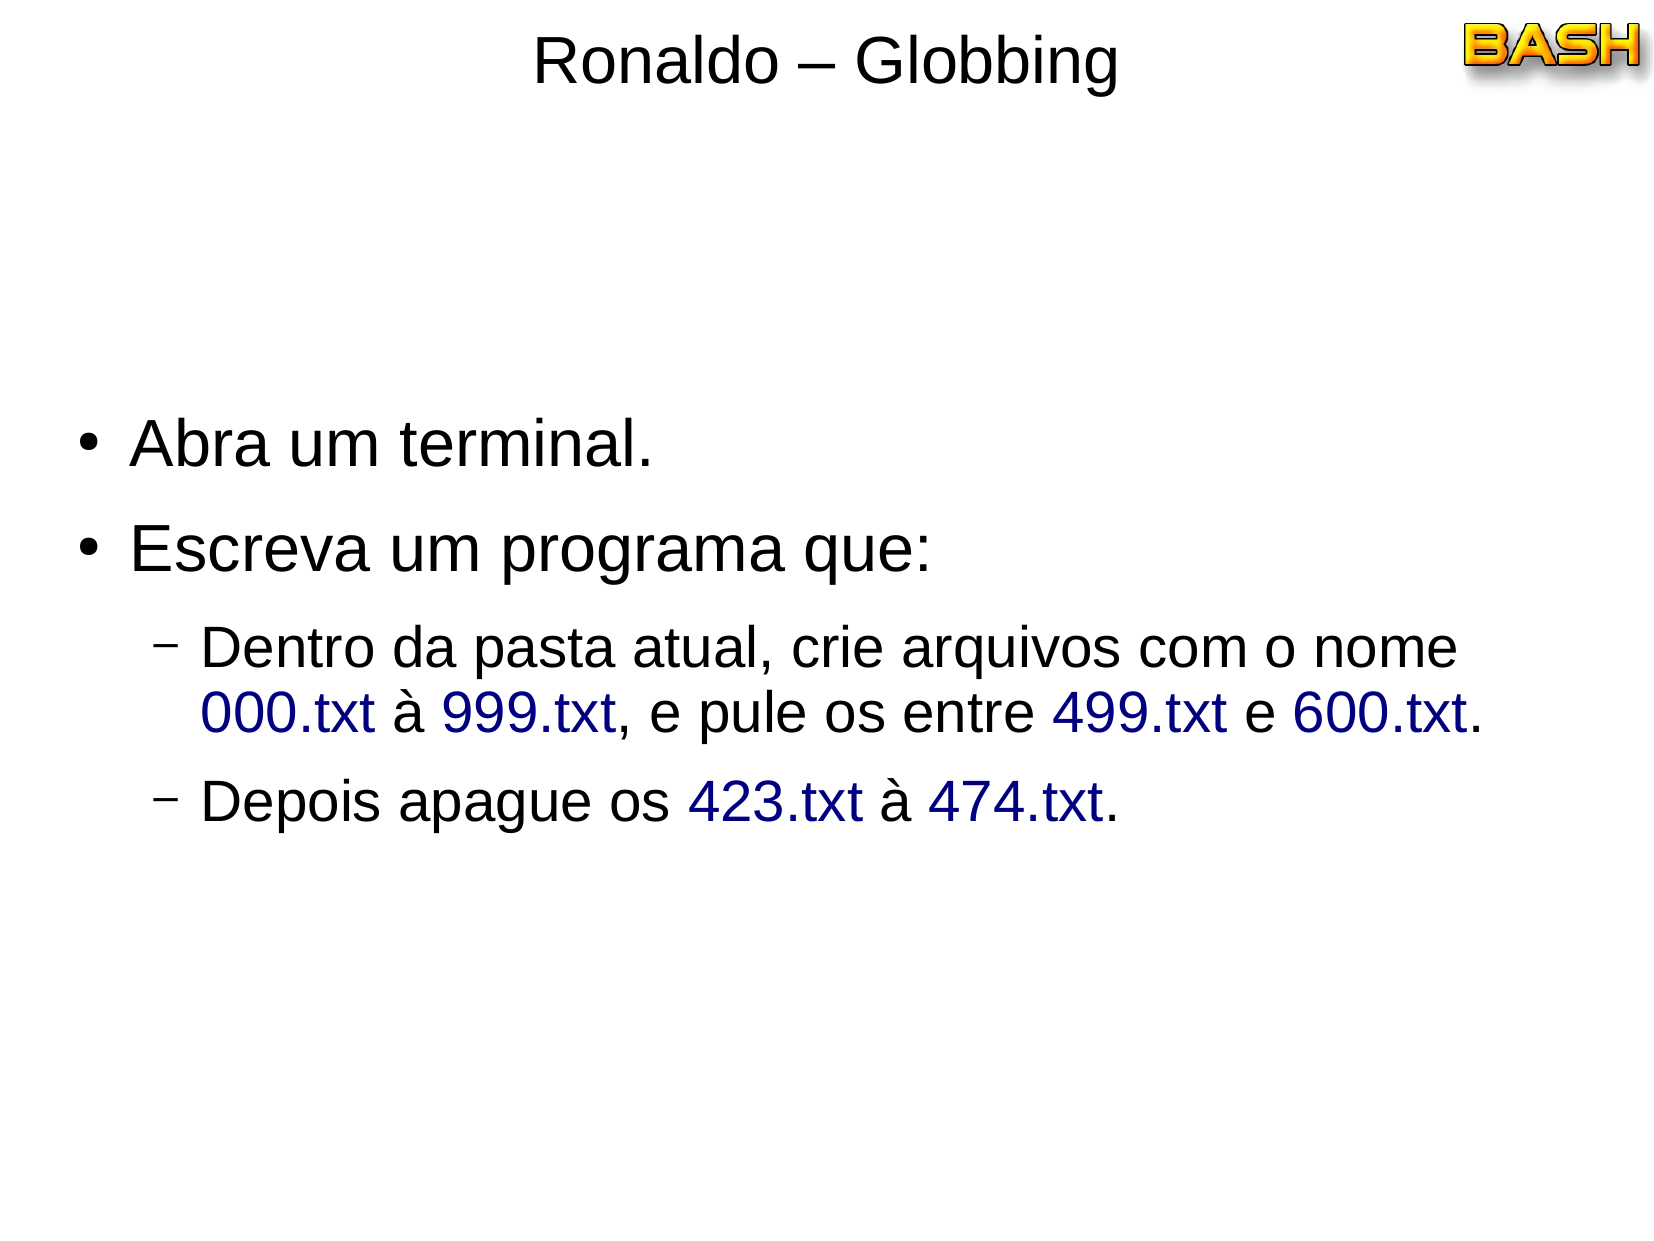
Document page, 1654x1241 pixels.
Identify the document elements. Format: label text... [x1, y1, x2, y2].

list Abra um terminal. Escreva um programa que: Dentro da pasta atual, crie arquivos com o nome 000.txt à 999.txt, e pule os entre 499.txt e 600.txt. Depois apague os 423.txt à 474.txt. [59, 406, 1571, 834]
picture [1450, 0, 1654, 96]
title Ronaldo – Globbing [82, 22, 1571, 98]
